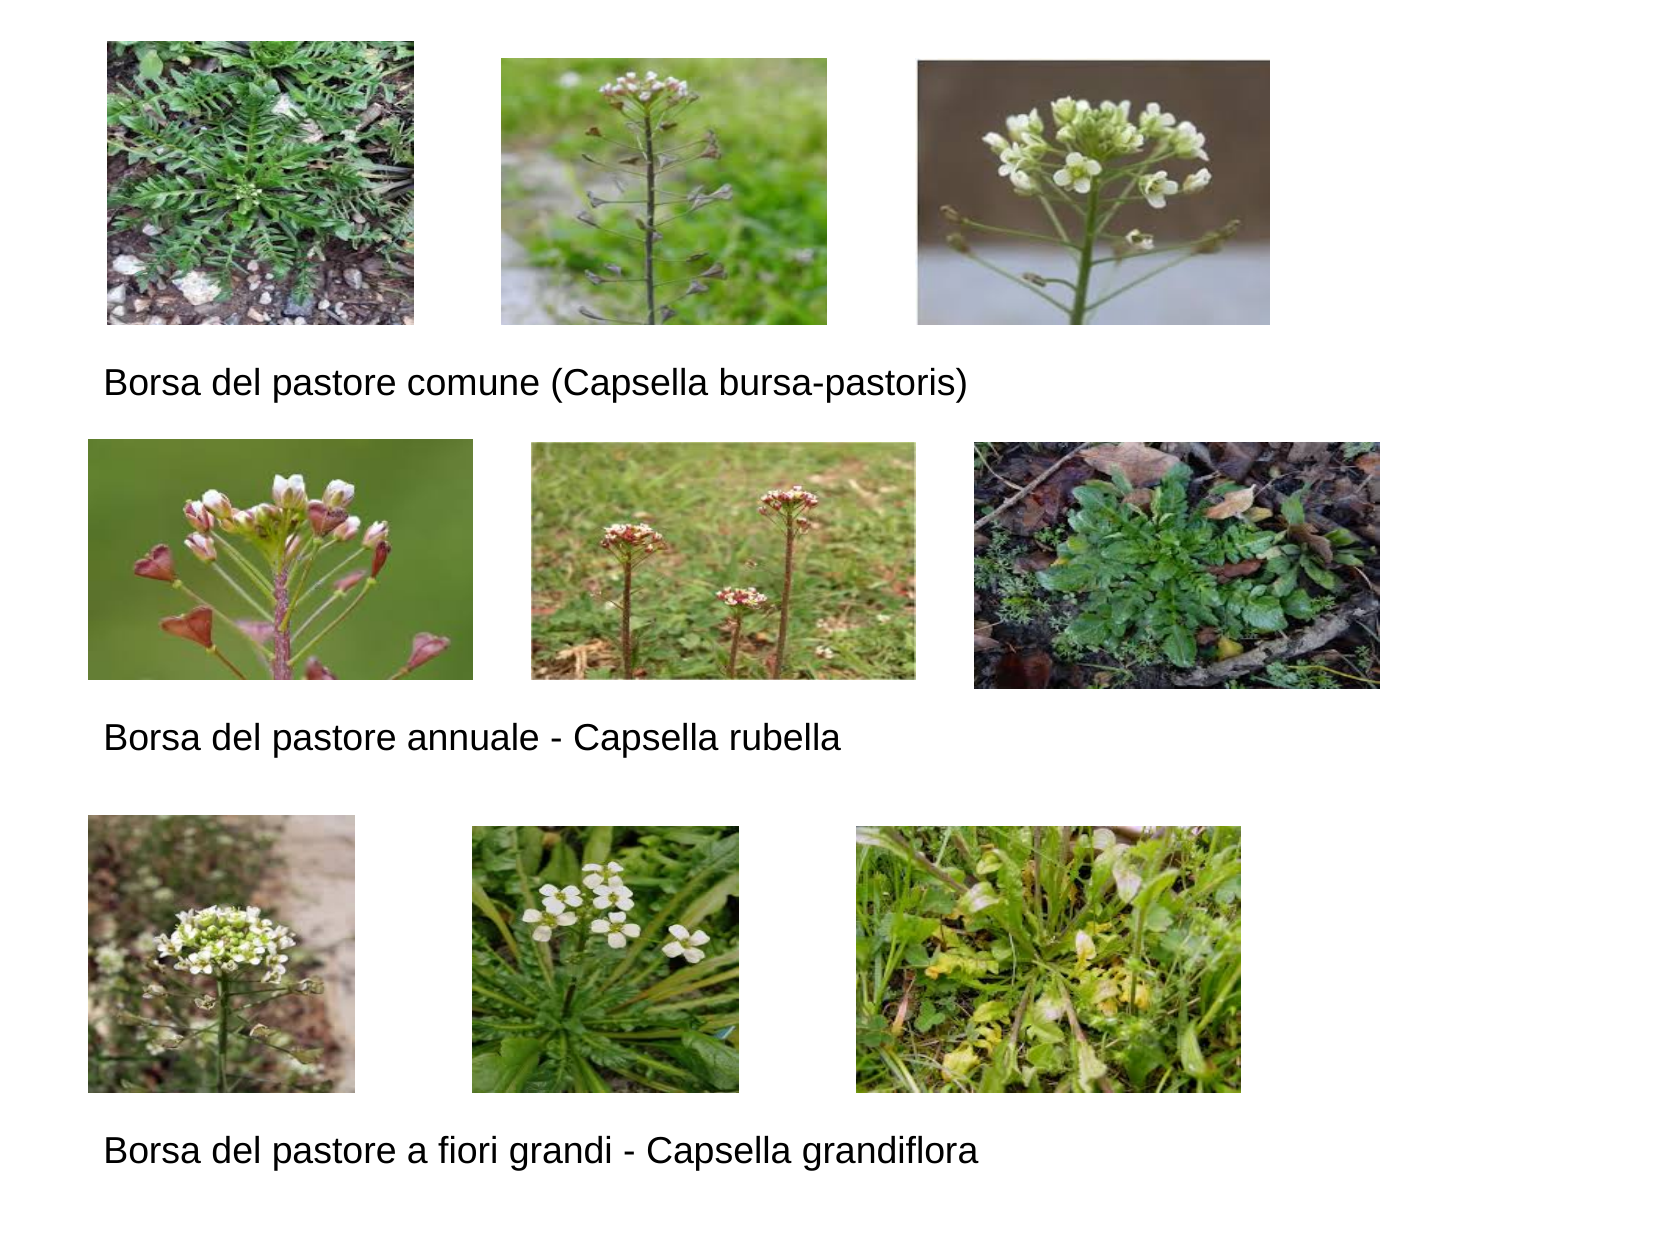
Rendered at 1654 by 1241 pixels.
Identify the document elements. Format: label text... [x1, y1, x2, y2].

picture [974, 442, 1380, 689]
text_box Borsa del pastore a fiori grandi - Capsella grandiflora [88, 1122, 1034, 1182]
picture [501, 59, 827, 325]
picture [88, 439, 473, 680]
picture [88, 815, 355, 1093]
text_box Borsa del pastore comune (Capsella bursa-pastoris) [88, 354, 1123, 454]
picture [856, 826, 1241, 1093]
picture [107, 41, 414, 325]
picture [472, 826, 739, 1093]
picture [531, 442, 916, 680]
picture [915, 59, 1270, 325]
text_box Borsa del pastore annuale - Capsella rubella [88, 708, 1034, 768]
